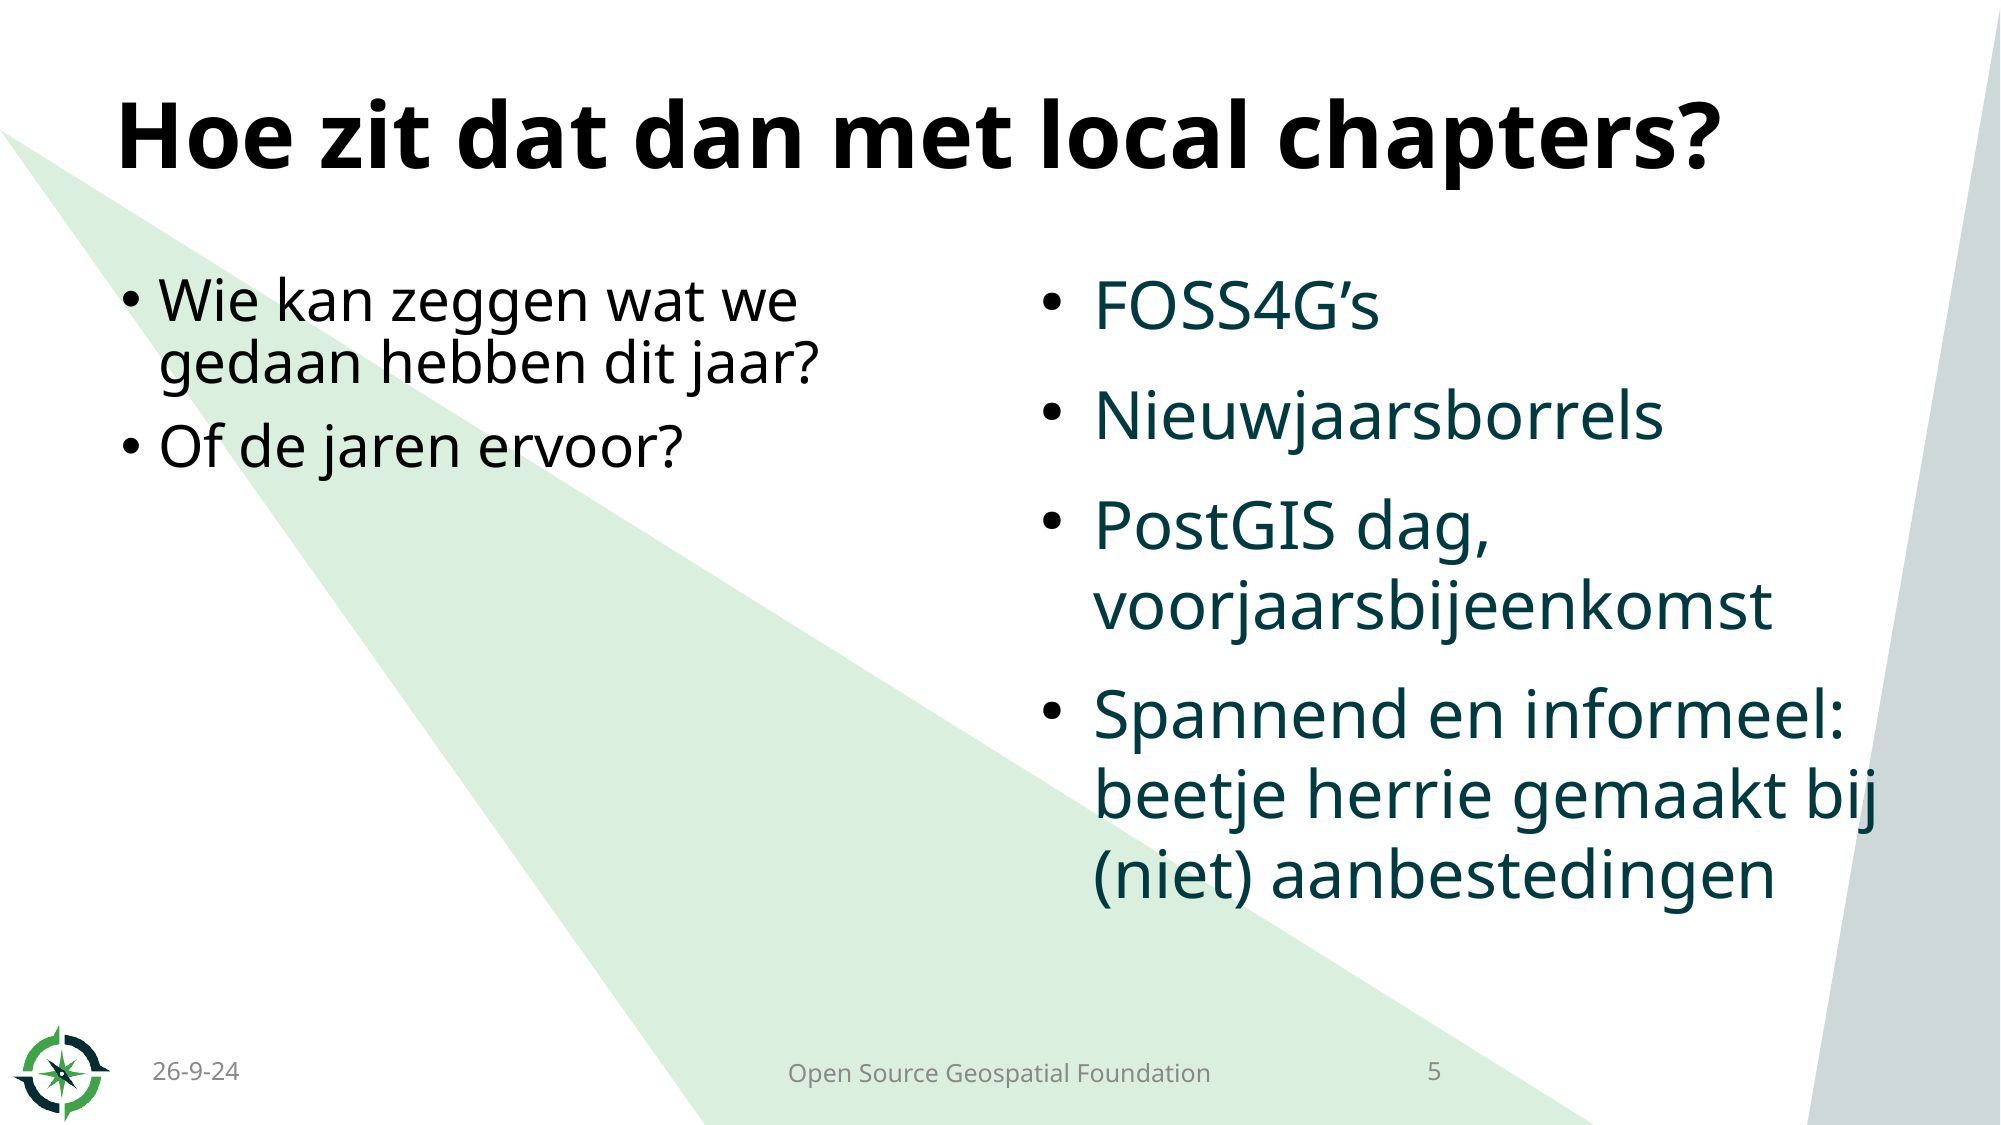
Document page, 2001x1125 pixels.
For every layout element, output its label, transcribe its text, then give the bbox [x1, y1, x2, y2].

list Wie kan zeggen wat we gedaan hebben dit jaar? Of de jaren ervoor? [99, 263, 979, 916]
slide_number 24-9-25 [137, 1042, 588, 1103]
slide_number <number> [1412, 1042, 1863, 1103]
picture [12, 1024, 111, 1123]
title Hoe zit dat dan met local chapters? [99, 44, 1900, 233]
footer Open Source Geospatial Foundation [662, 1042, 1338, 1103]
list FOSS4G’s Nieuwjaarsborrels PostGIS dag, voorjaarsbijeenkomst Spannend en informeel: beetje herrie gemaakt bij (niet) aanbestedingen [1022, 263, 1901, 916]
